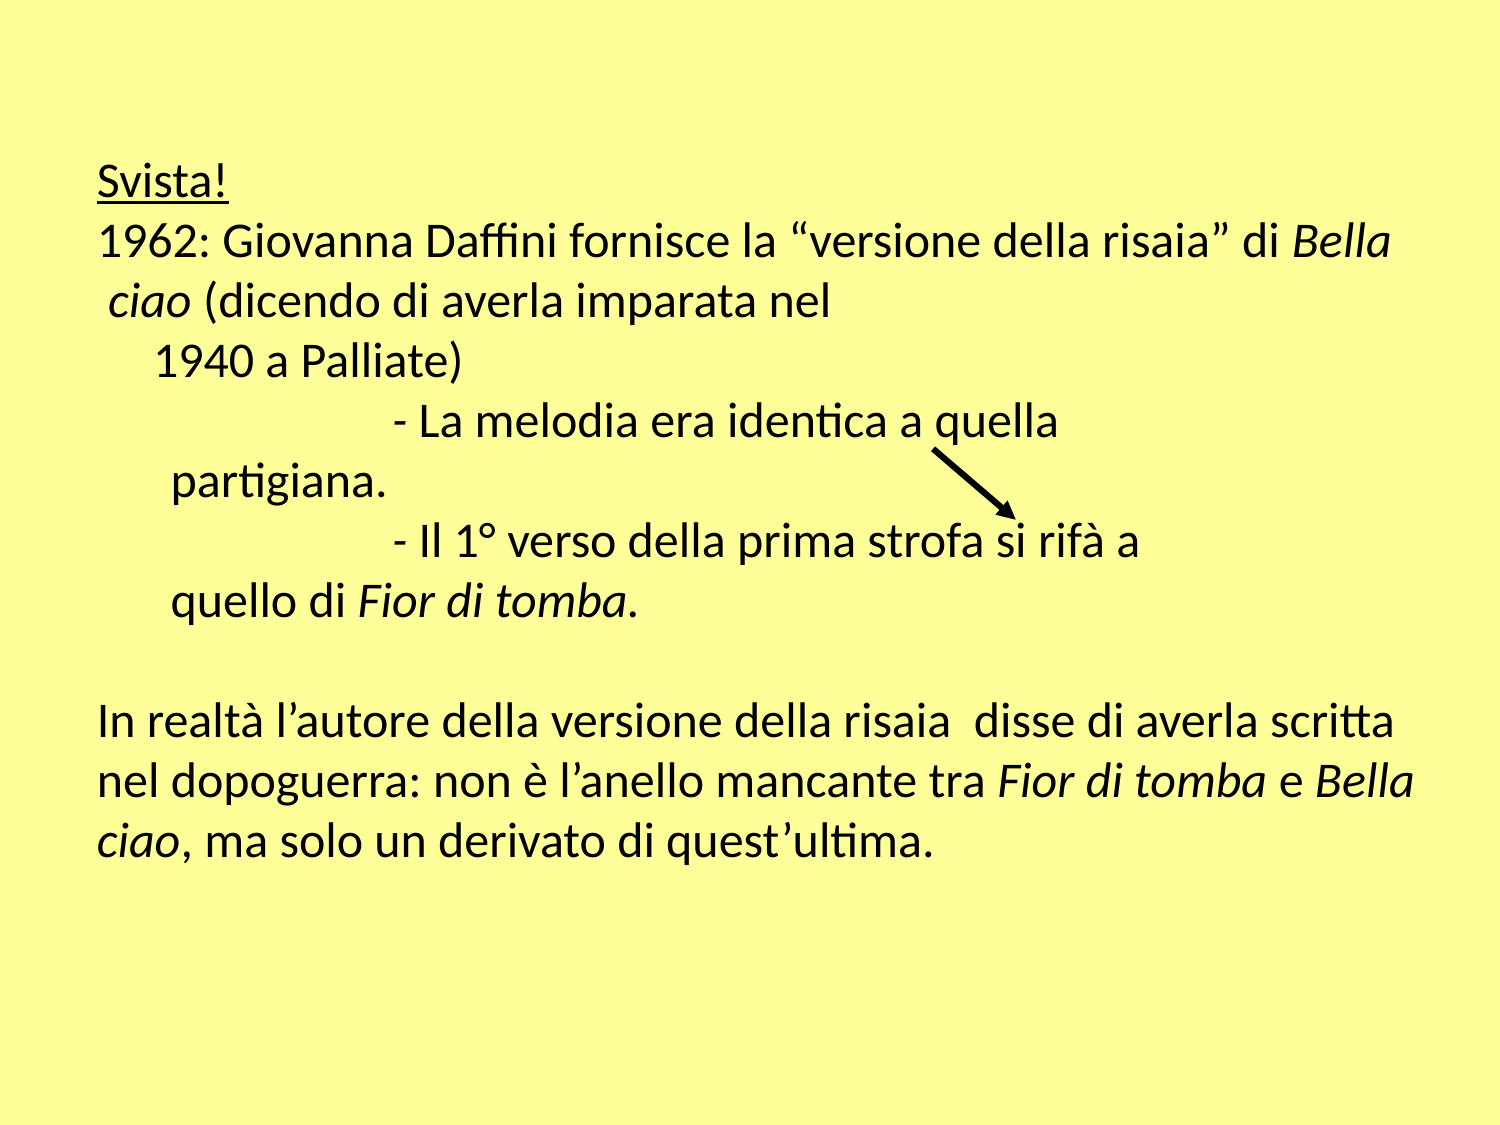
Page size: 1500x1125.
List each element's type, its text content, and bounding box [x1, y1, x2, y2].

text_box Svista! 1962: Giovanna Daffini fornisce la “versione della risaia” di Bella ciao (dicendo di averla imparata nel 1940 a Palliate) - La melodia era identica a quella partigiana. - Il 1° verso della prima strofa si rifà a quello di Fior di tomba. In realtà l’autore della versione della risaia disse di averla scritta nel dopoguerra: non è l’anello mancante tra Fior di tomba e Bella ciao, ma solo un derivato di quest’ultima. [82, 140, 1432, 950]
